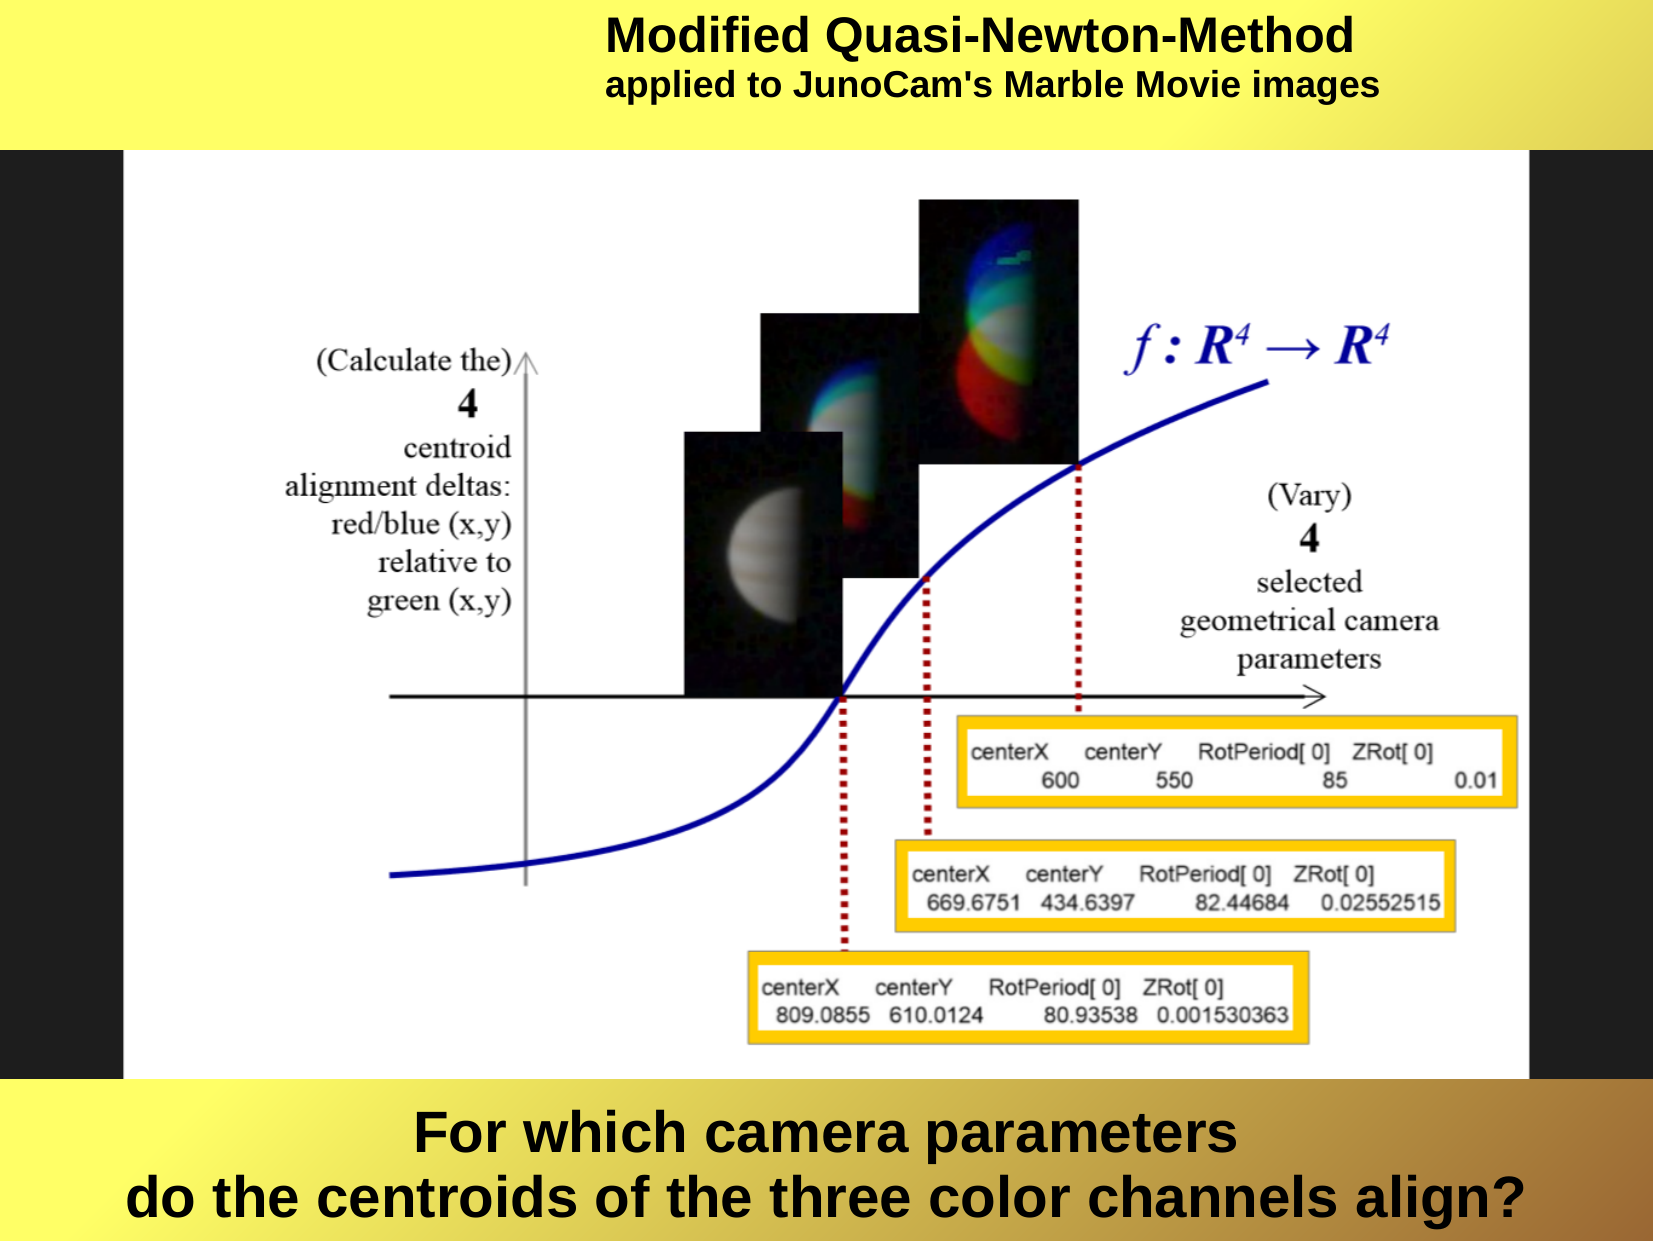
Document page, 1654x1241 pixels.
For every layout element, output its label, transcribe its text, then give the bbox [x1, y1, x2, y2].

picture [0, 150, 1653, 1079]
text_box Modified Quasi-Newton-Method applied to JunoCam's Marble Movie images [590, 0, 1565, 150]
text_box For which camera parameters do the centroids of the three color channels align? [59, 1092, 1595, 1241]
